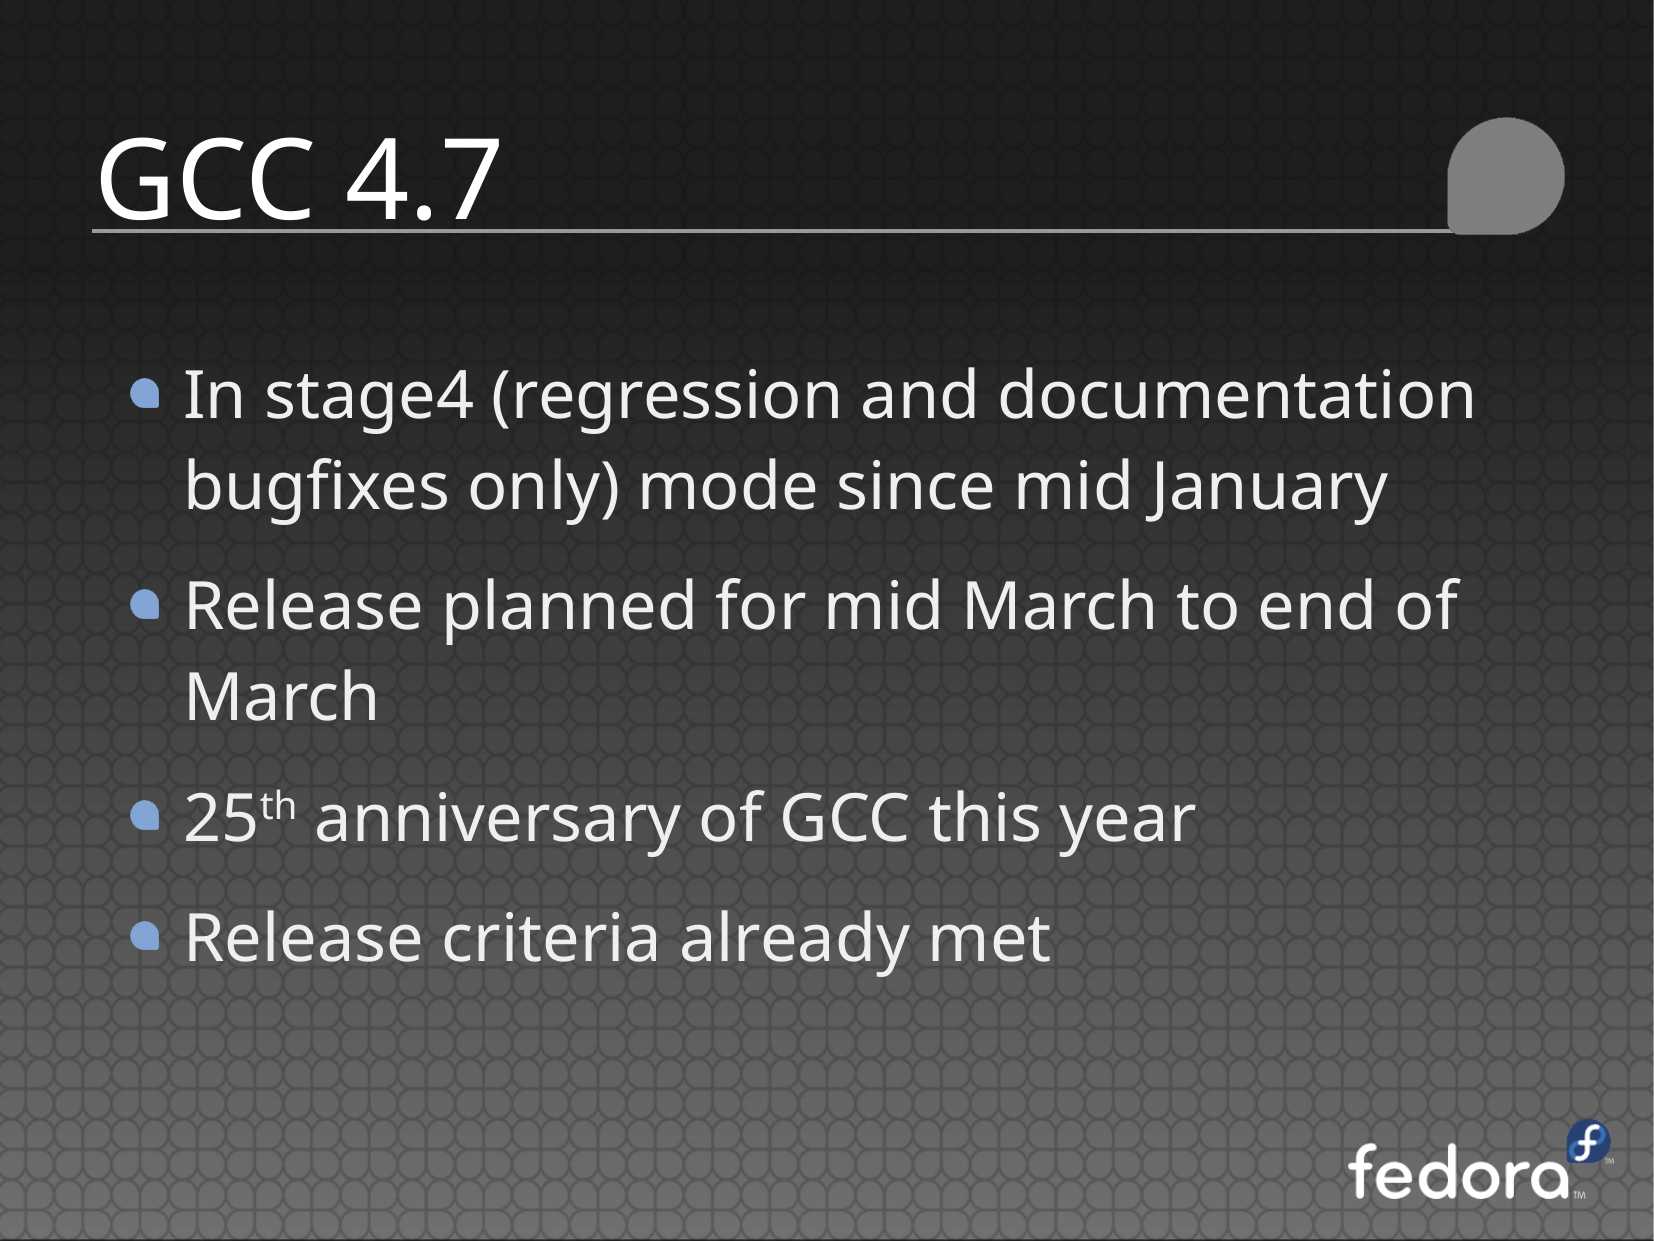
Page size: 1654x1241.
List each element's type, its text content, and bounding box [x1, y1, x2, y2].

title GCC 4.7 [94, 100, 1426, 251]
picture [0, 0, 1654, 1241]
list In stage4 (regression and documentation bugfixes only) mode since mid January Release planned for mid March to end of March 25th anniversary of GCC this year Release criteria already met [112, 227, 1501, 1163]
